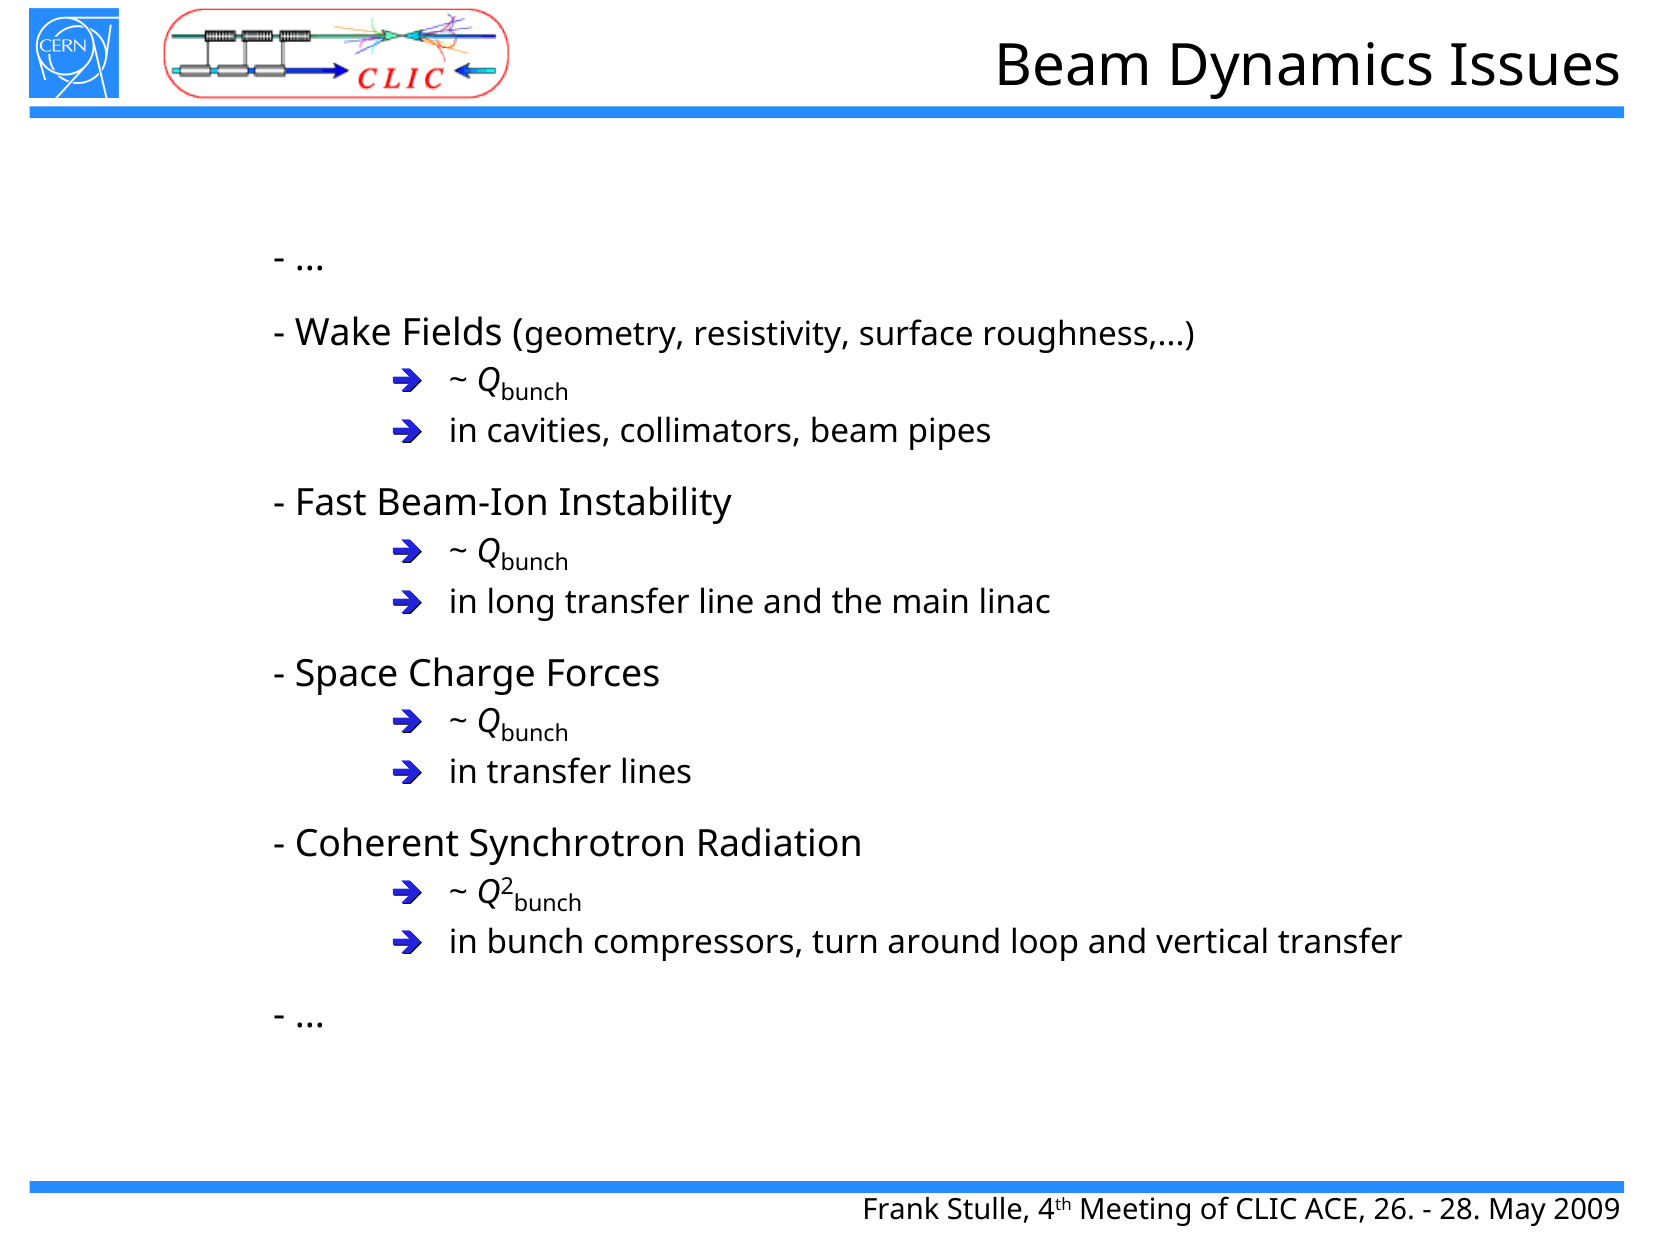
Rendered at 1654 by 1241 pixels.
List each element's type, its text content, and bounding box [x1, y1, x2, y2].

title Beam Dynamics Issues [210, 3, 1623, 123]
text_box - ... - Wake Fields (geometry, resistivity, surface roughness,...)  ~ Qbunch  in cavities, collimators, beam pipes - Fast Beam-Ion Instability  ~ Qbunch  in long transfer line and the main linac - Space Charge Forces  ~ Qbunch  in transfer lines - Coherent Synchrotron Radiation  ~ Q2bunch  in bunch compressors, turn around loop and vertical transfer - ... [258, 223, 1353, 987]
picture [29, 8, 119, 98]
picture [159, 4, 210, 106]
